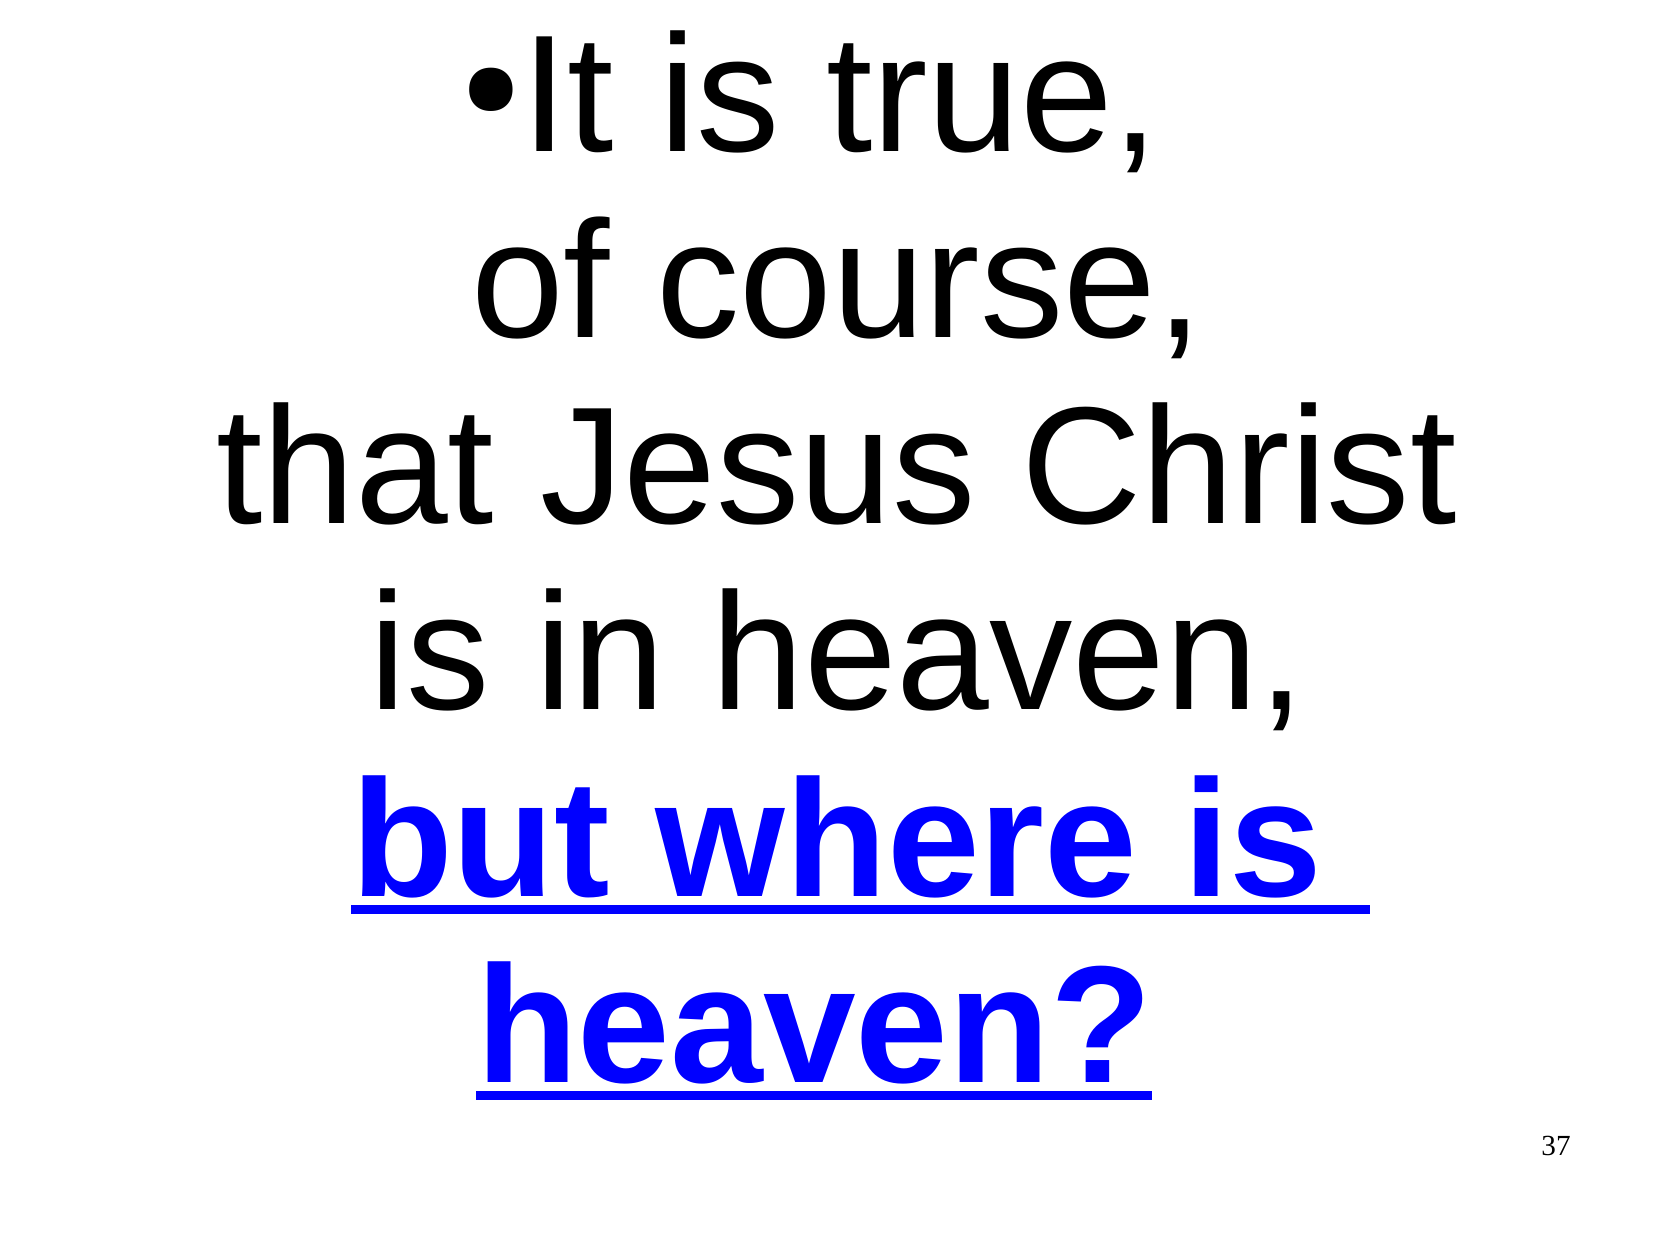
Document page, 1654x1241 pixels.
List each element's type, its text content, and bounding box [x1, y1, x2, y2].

list It is true, of course, that Jesus Christ is in heaven, but where is heaven? [0, 0, 1651, 1238]
